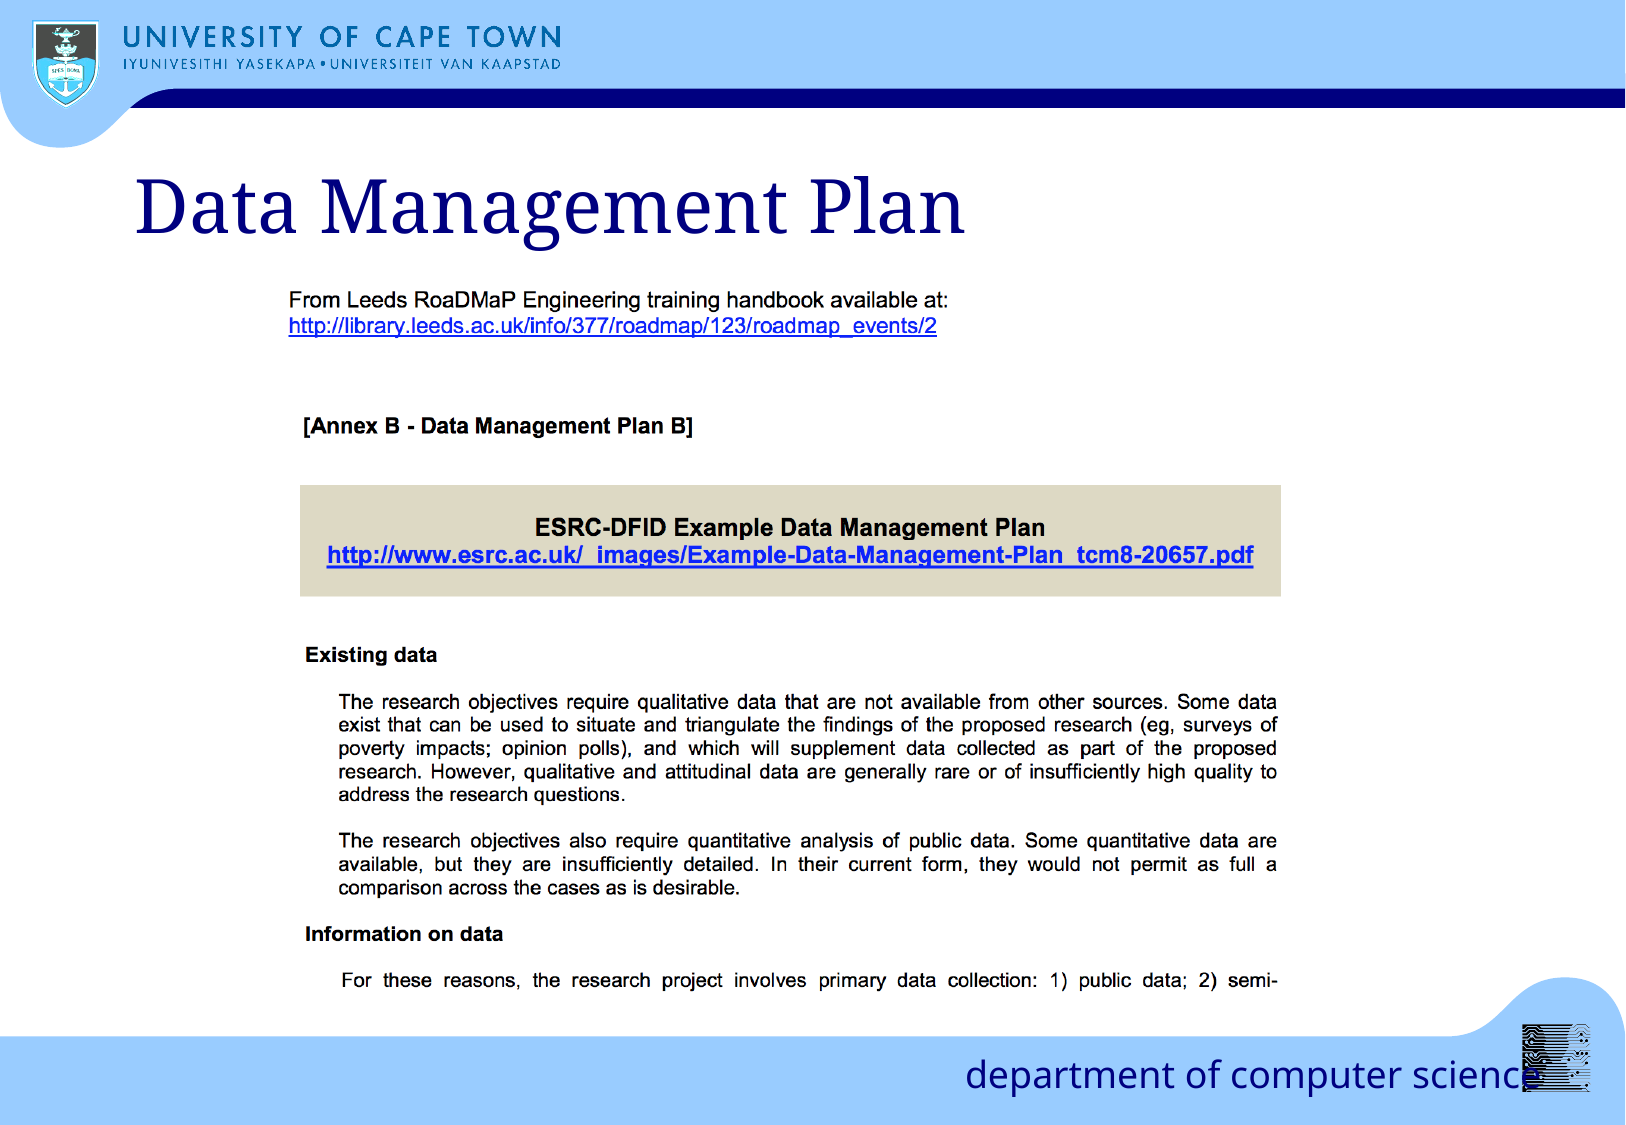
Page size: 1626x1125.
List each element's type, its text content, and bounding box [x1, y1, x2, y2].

picture [1522, 1024, 1591, 1092]
title Data Management Plan [134, 140, 1571, 268]
picture [120, 23, 563, 71]
picture [1526, 1070, 1536, 1076]
picture [267, 270, 1323, 992]
